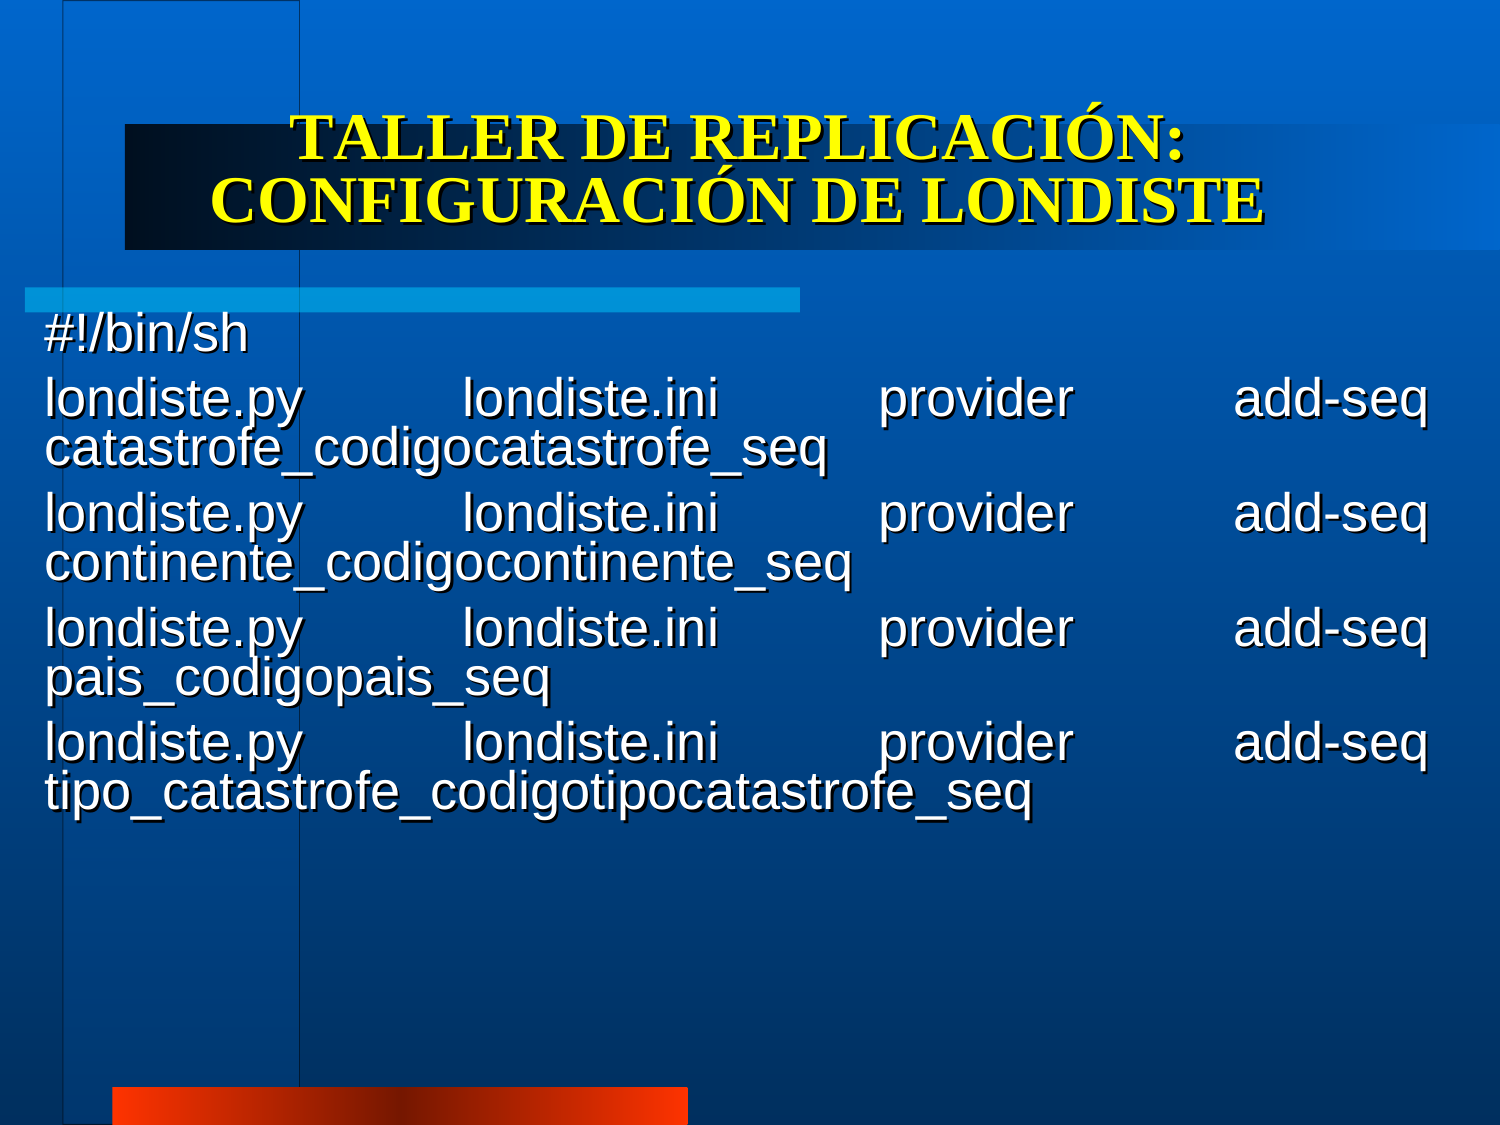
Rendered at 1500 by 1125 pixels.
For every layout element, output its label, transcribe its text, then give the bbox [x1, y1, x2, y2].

title TALLER DE REPLICACIÓN: CONFIGURACIÓN DE LONDISTE [29, 78, 1447, 266]
list #!/bin/sh londiste.py londiste.ini provider add-seq catastrofe_codigocatastrofe_seq londiste.py londiste.ini provider add-seq continente_codigocontinente_seq londiste.py londiste.ini provider add-seq pais_codigopais_seq londiste.py londiste.ini provider add-seq tipo_catastrofe_codigotipocatastrofe_seq [29, 304, 1447, 1125]
